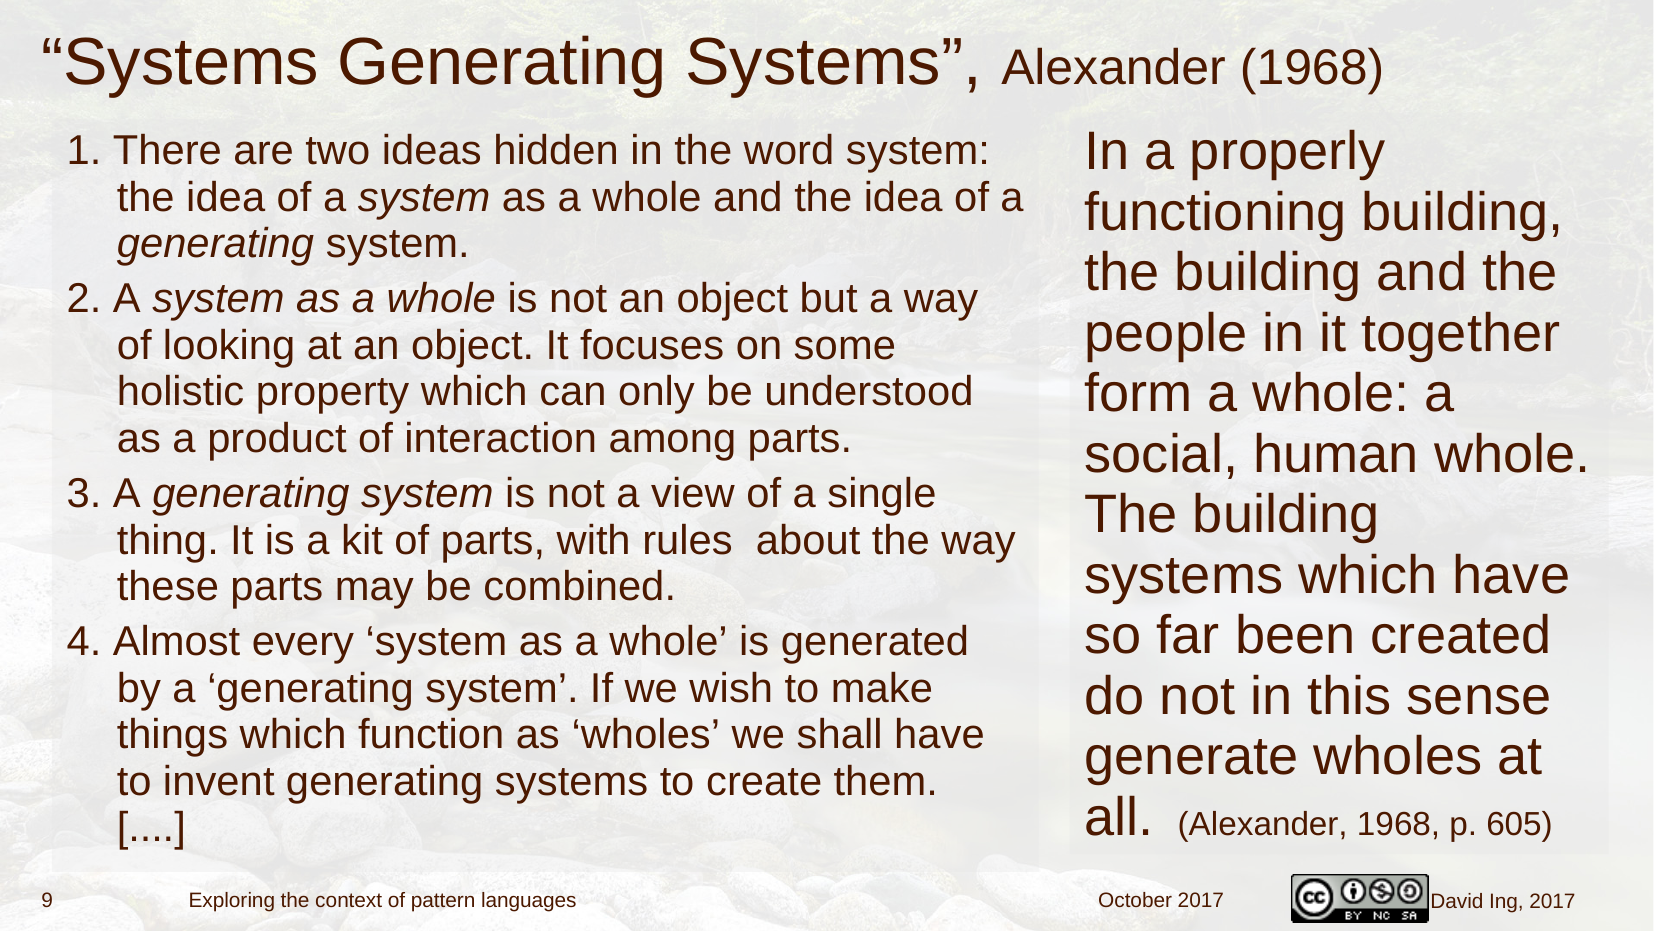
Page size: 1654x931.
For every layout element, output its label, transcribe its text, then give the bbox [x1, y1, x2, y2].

text_box 1. There are two ideas hidden in the word system: the idea of a system as a whole and the idea of a generating system. 2. A system as a whole is not an object but a way of looking at an object. It focuses on some holistic property which can only be understood as a product of interaction among parts. 3. A generating system is not a view of a single thing. It is a kit of parts, with rules about the way these parts may be combined. 4. Almost every ‘system as a whole’ is generated by a ‘generating system’. If we wish to make things which function as ‘wholes’ we shall have to invent generating systems to create them. [....] [51, 119, 1039, 872]
picture [0, 0, 1654, 931]
title “Systems Generating Systems”, Alexander (1968) [41, 30, 1613, 181]
text_box In a properly functioning building, the building and the people in it together form a whole: a social, human whole. The building systems which have so far been created do not in this sense generate wholes at all. (Alexander, 1968, p. 605) [1069, 112, 1609, 852]
